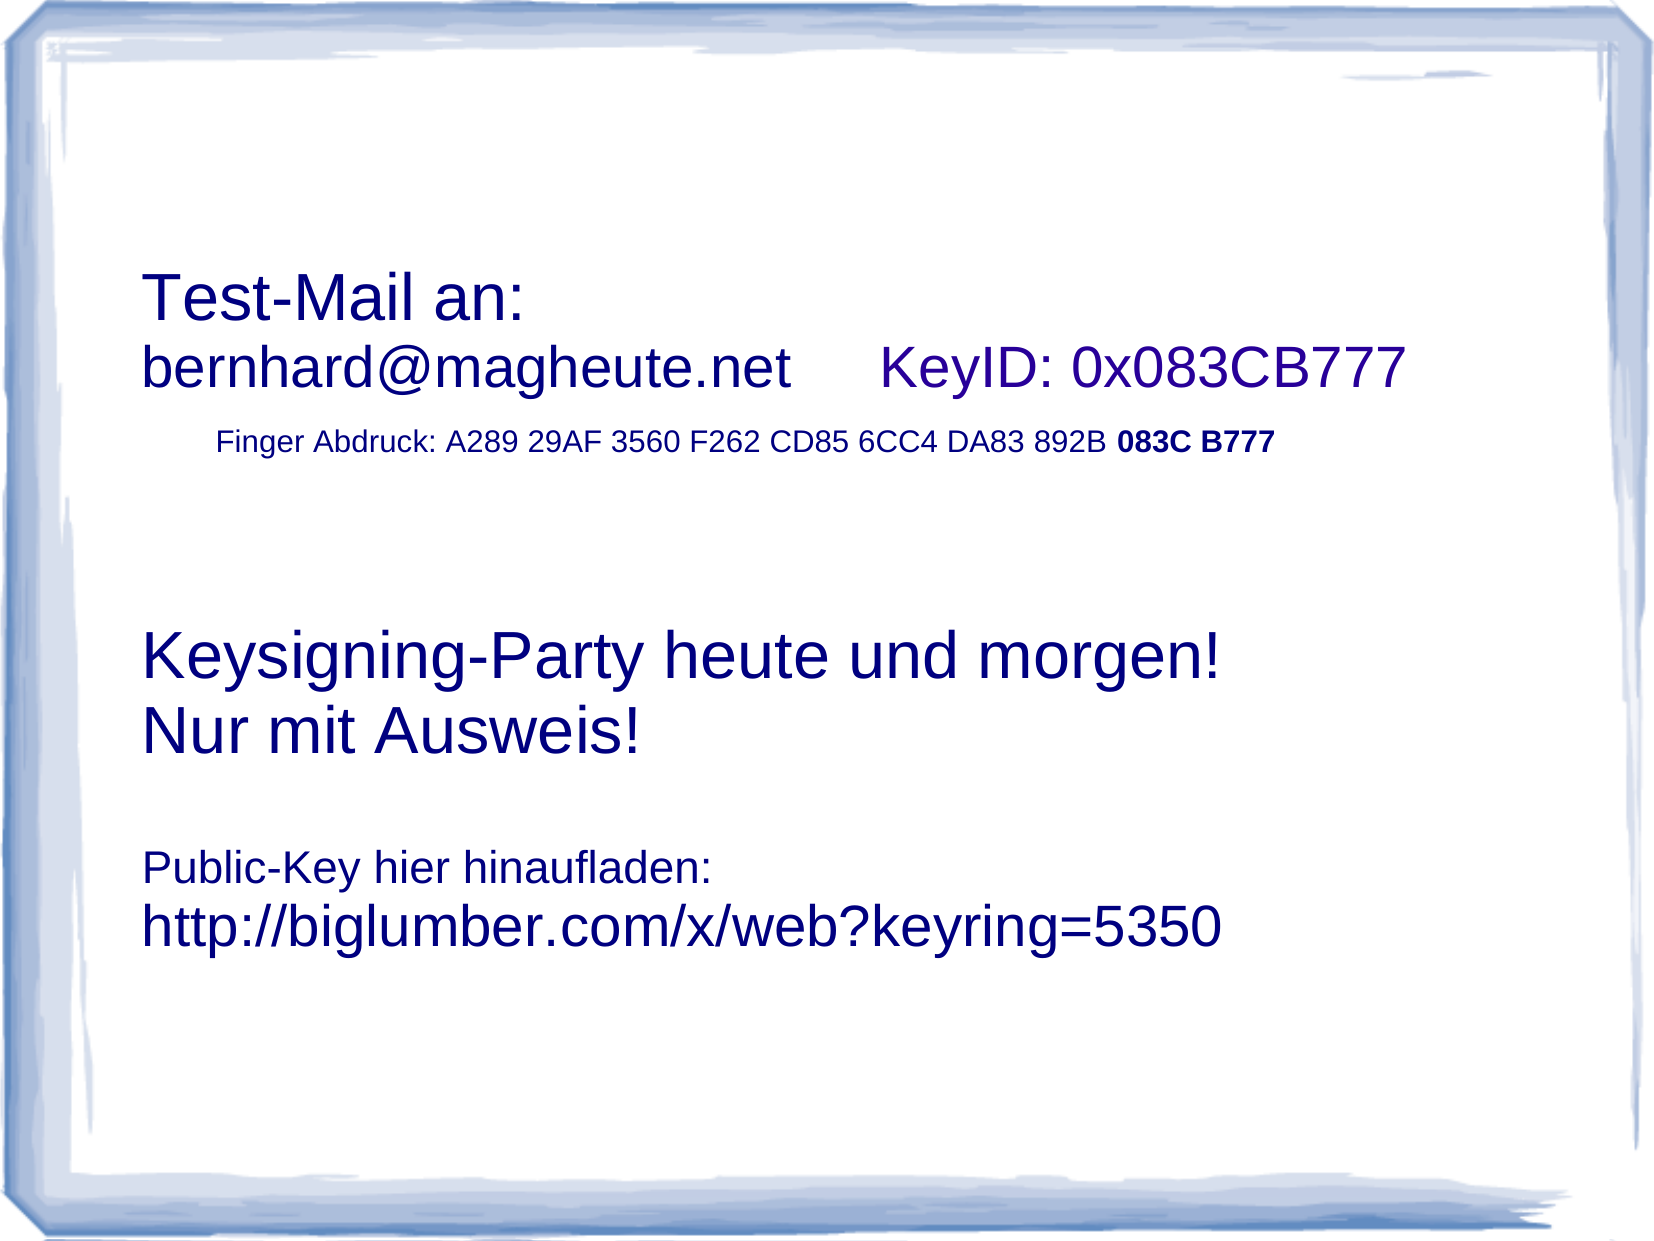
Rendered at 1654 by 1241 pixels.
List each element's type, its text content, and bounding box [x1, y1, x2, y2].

text_box Keysigning-Party heute und morgen! Nur mit Ausweis! Public-Key hier hinaufladen: http://biglumber.com/x/web?keyring=5350 [141, 618, 1524, 959]
text_box Test-Mail an: bernhard@magheute.net KeyID: 0x083CB777 Finger Abdruck: A289 29AF 3560 F262 CD85 6CC4 DA83 892B 083C B777 [141, 230, 1524, 544]
picture [0, 0, 1654, 1241]
